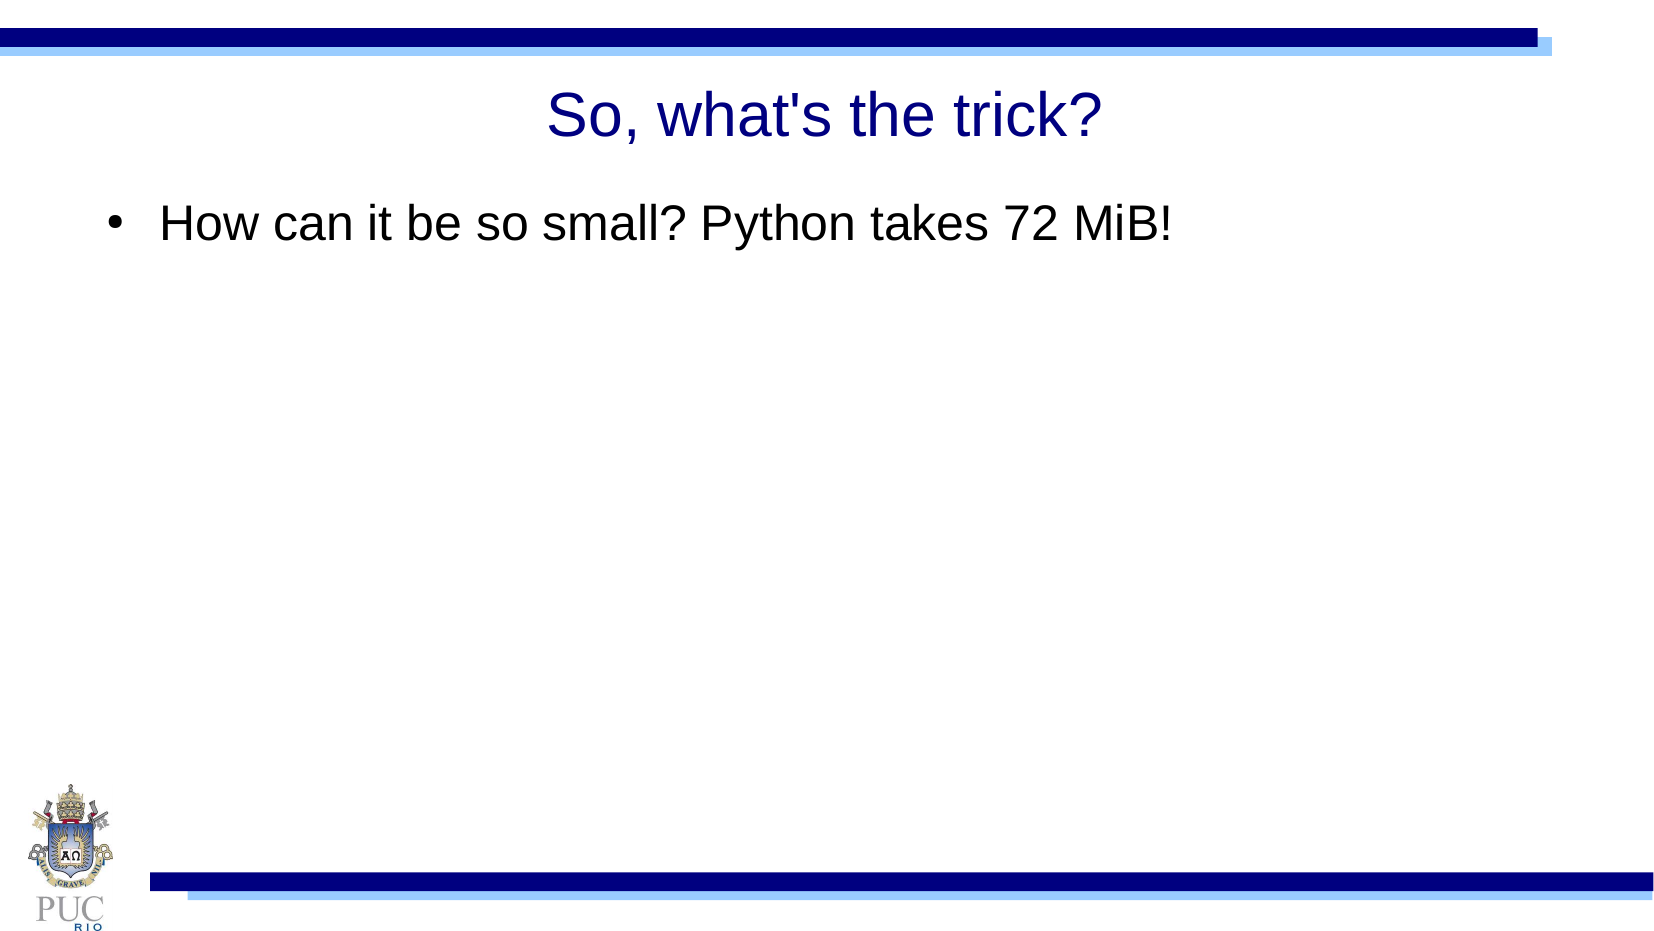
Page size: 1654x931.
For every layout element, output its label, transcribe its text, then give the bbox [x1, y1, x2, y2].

picture [28, 784, 113, 931]
list How can it be so small? Python takes 72 MiB! [88, 195, 1577, 735]
title So, what's the trick? [37, 37, 1613, 193]
